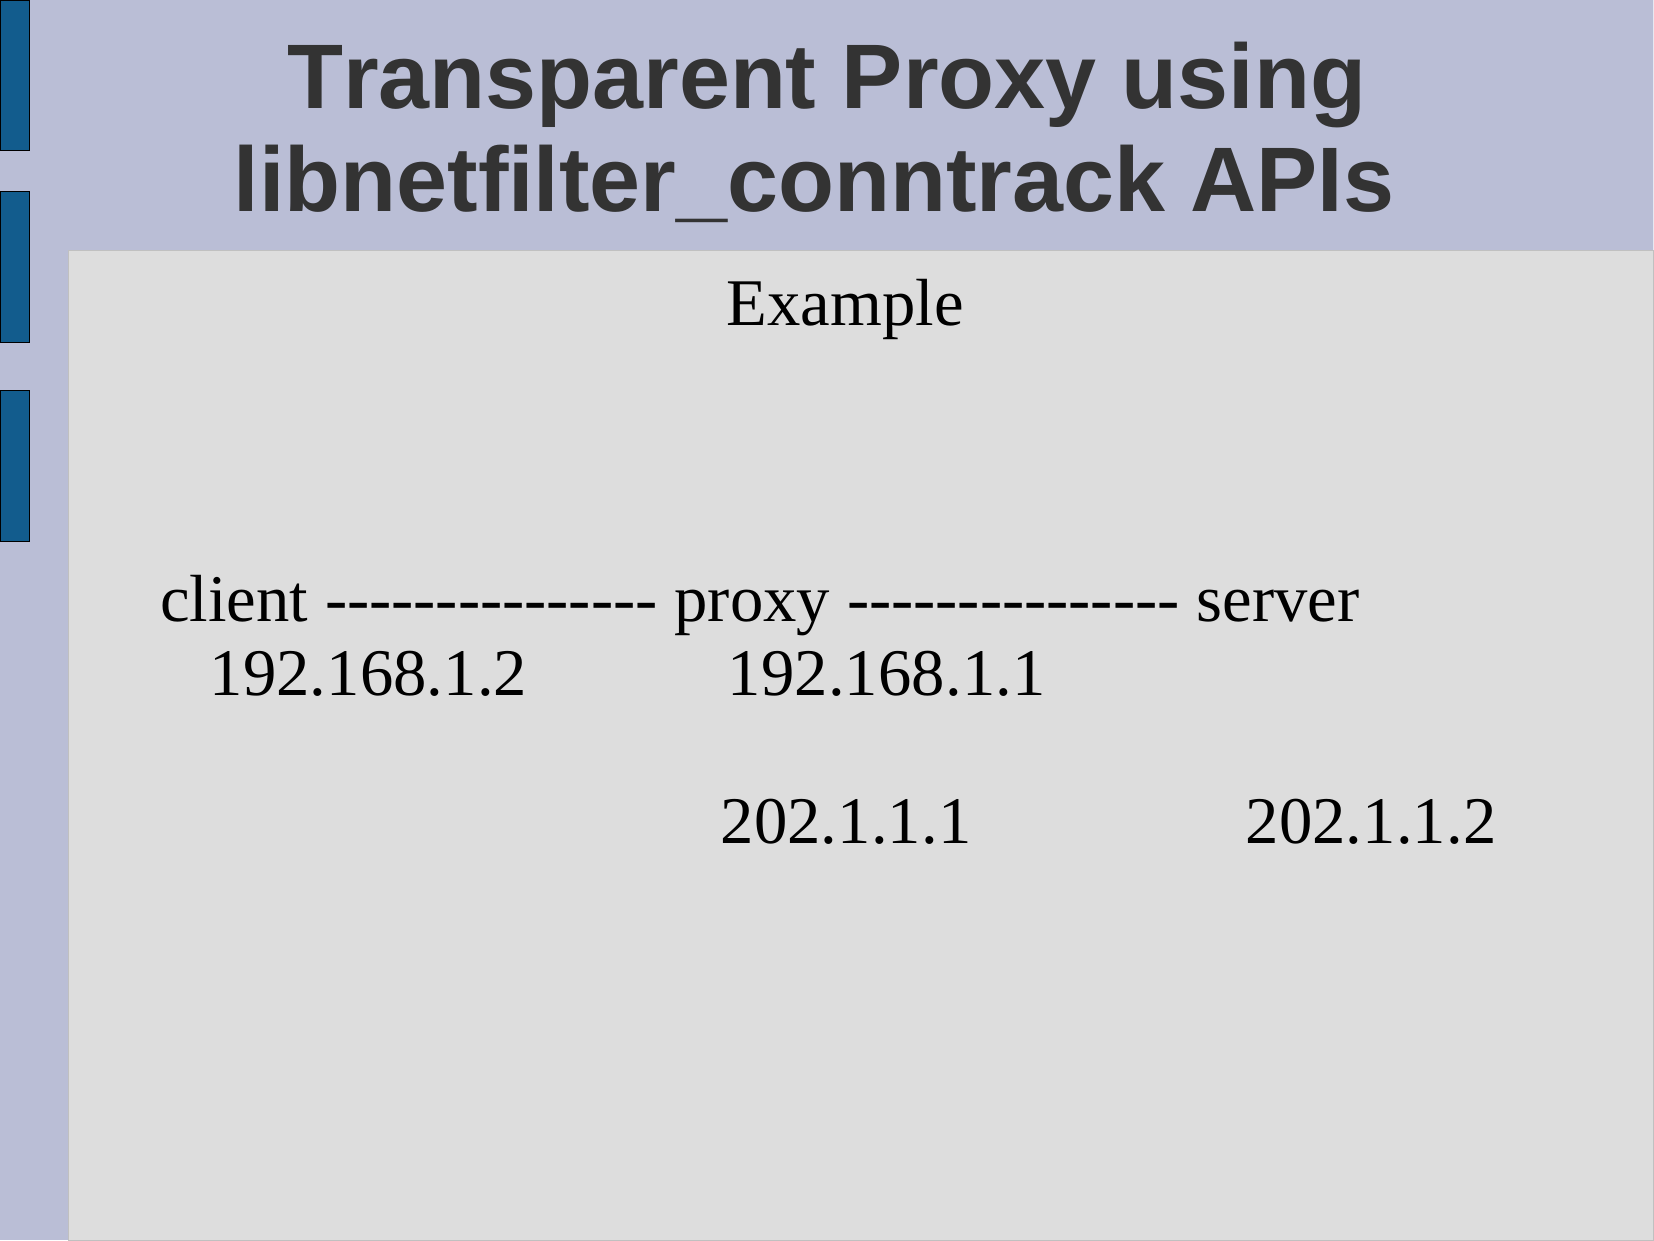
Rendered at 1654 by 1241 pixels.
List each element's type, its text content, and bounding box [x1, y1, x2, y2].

subtitle Example client --------------- proxy --------------- server 192.168.1.2 192.168.1.1 202.1.1.1 202.1.1.2 [121, 265, 1534, 1241]
title Transparent Proxy using libnetfilter_conntrack APIs [121, 24, 1534, 232]
